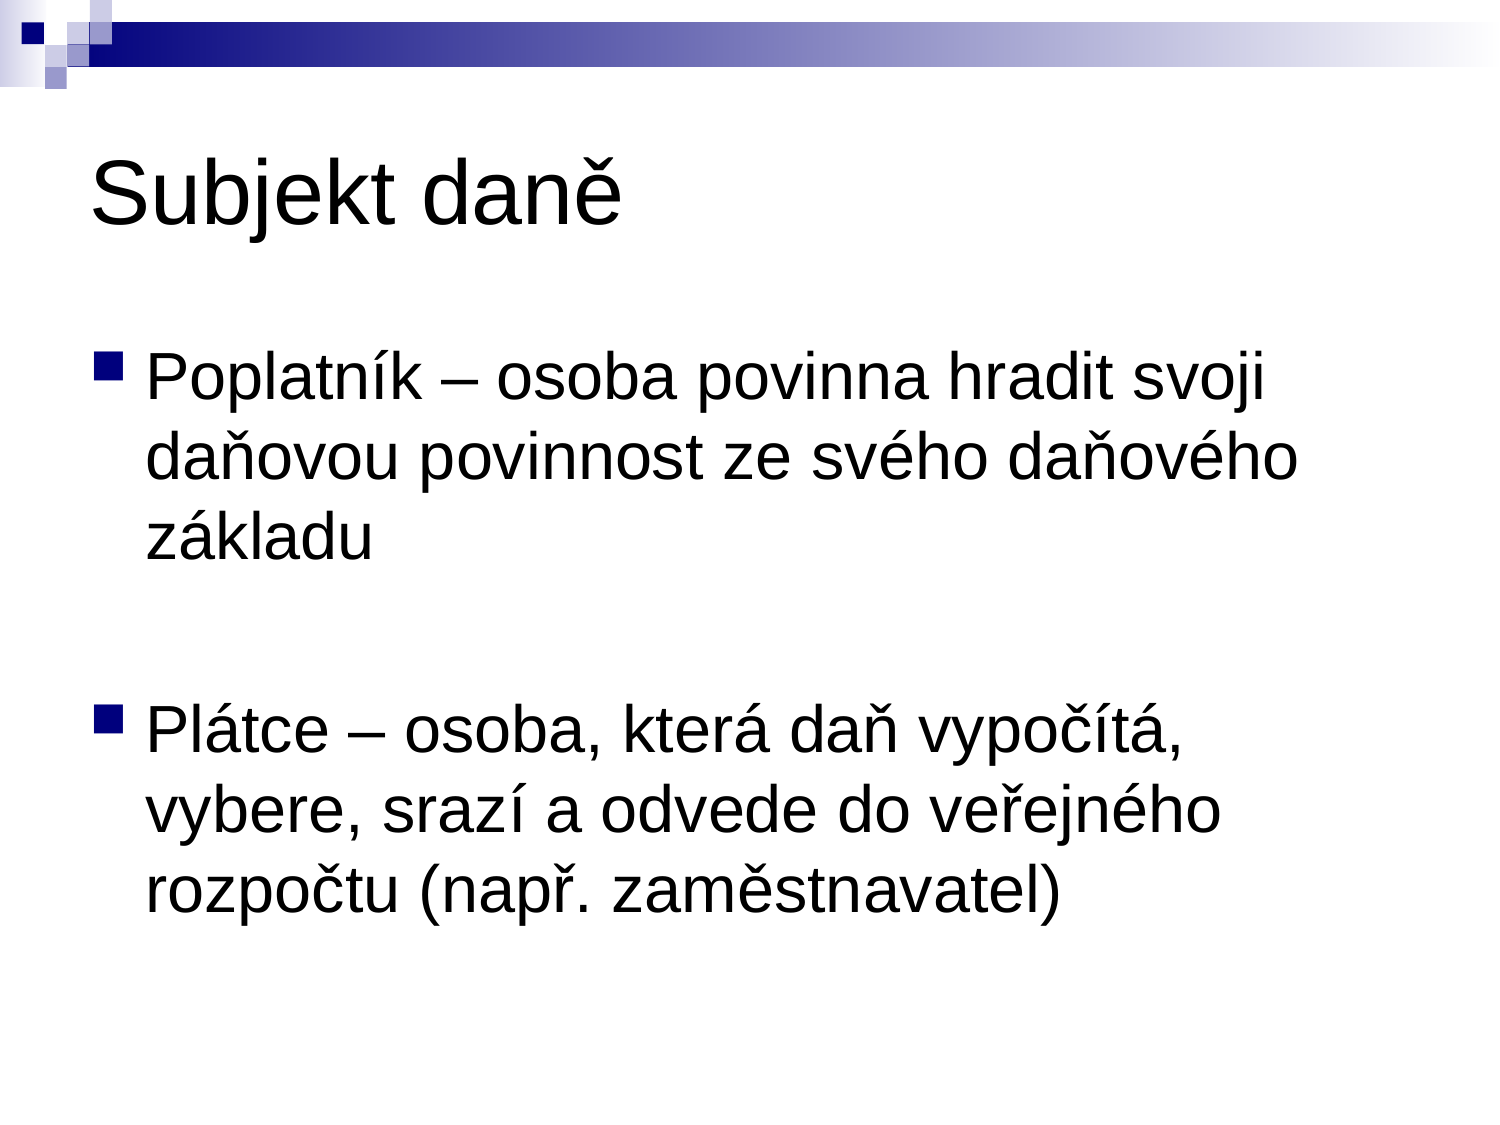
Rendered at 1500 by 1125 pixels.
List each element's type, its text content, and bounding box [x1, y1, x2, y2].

list Poplatník – osoba povinna hradit svoji daňovou povinnost ze svého daňového základu Plátce – osoba, která daň vypočítá, vybere, srazí a odvede do veřejného rozpočtu (např. zaměstnavatel) [75, 324, 1426, 1030]
title Subjekt daně [75, 75, 1426, 301]
